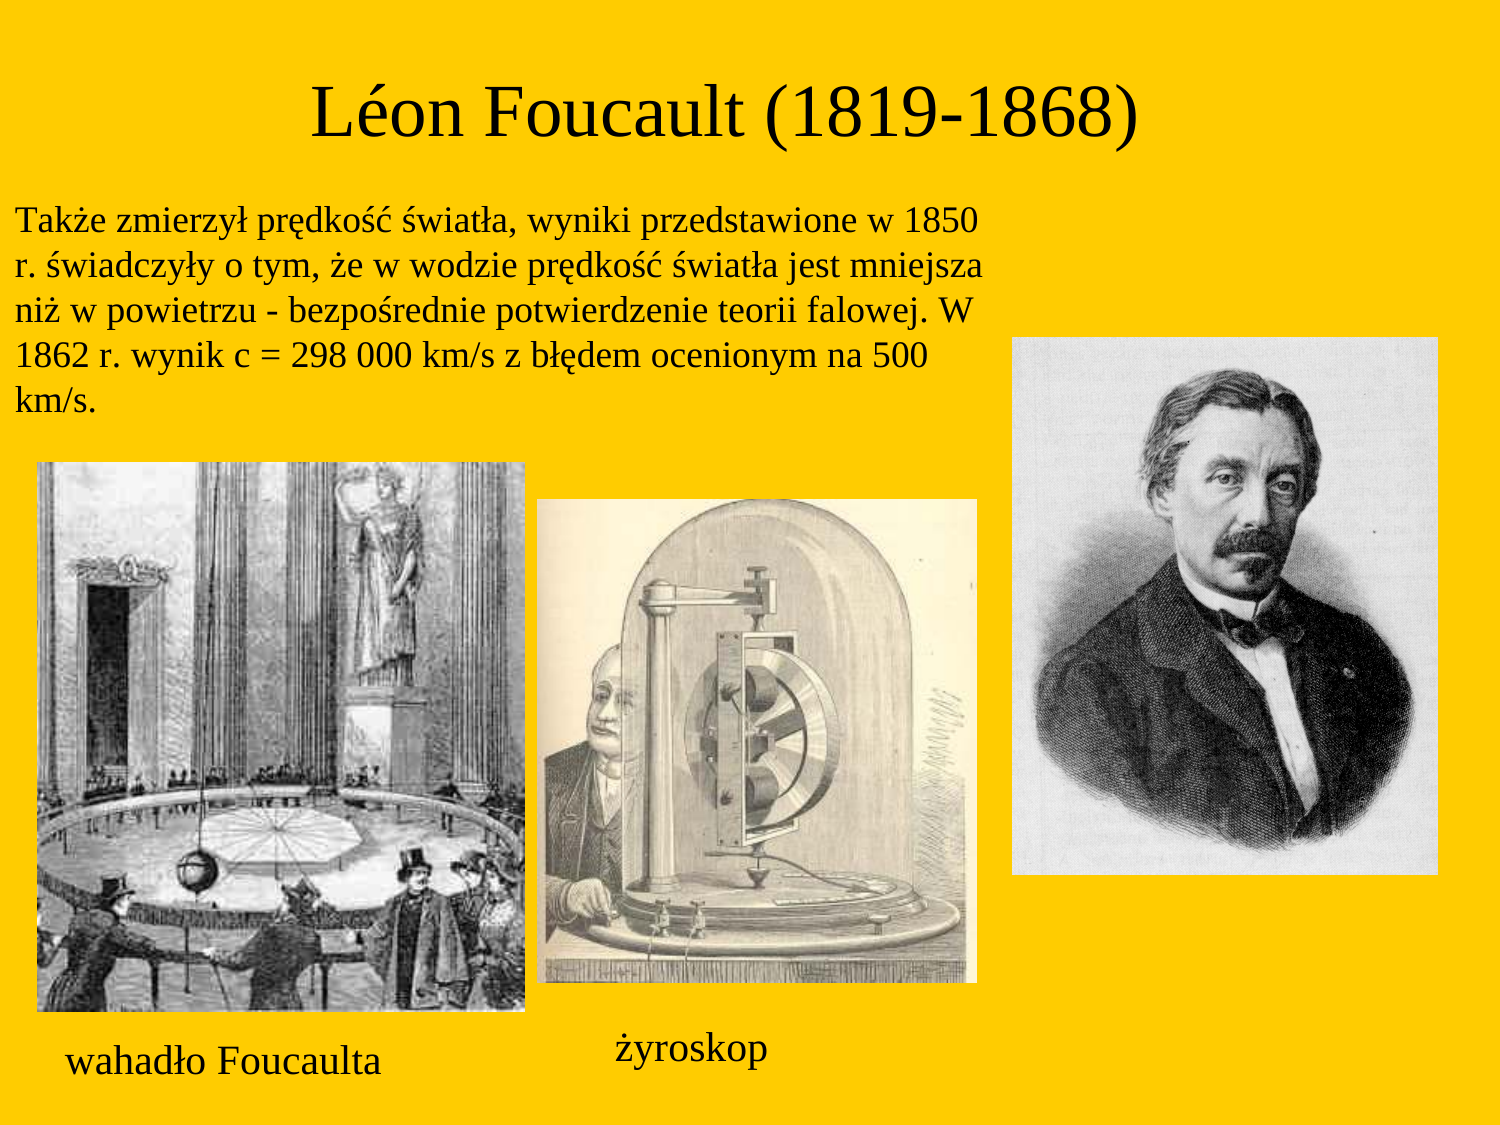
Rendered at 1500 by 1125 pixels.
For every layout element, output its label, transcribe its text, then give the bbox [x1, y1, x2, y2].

picture [1012, 337, 1438, 876]
title Léon Foucault (1819-1868) [87, 24, 1363, 188]
text_box żyroskop [599, 1012, 863, 1078]
text_box wahadło Foucaulta [49, 1025, 538, 1091]
picture [37, 462, 525, 1012]
picture [537, 499, 977, 983]
text_box Także zmierzył prędkość światła, wyniki przedstawione w 1850 r. świadczyły o tym, że w wodzie prędkość światła jest mniejsza niż w powietrzu - bezpośrednie potwierdzenie teorii falowej. W 1862 r. wynik c = 298 000 km/s z błędem ocenionym na 500 km/s. [0, 187, 1013, 428]
